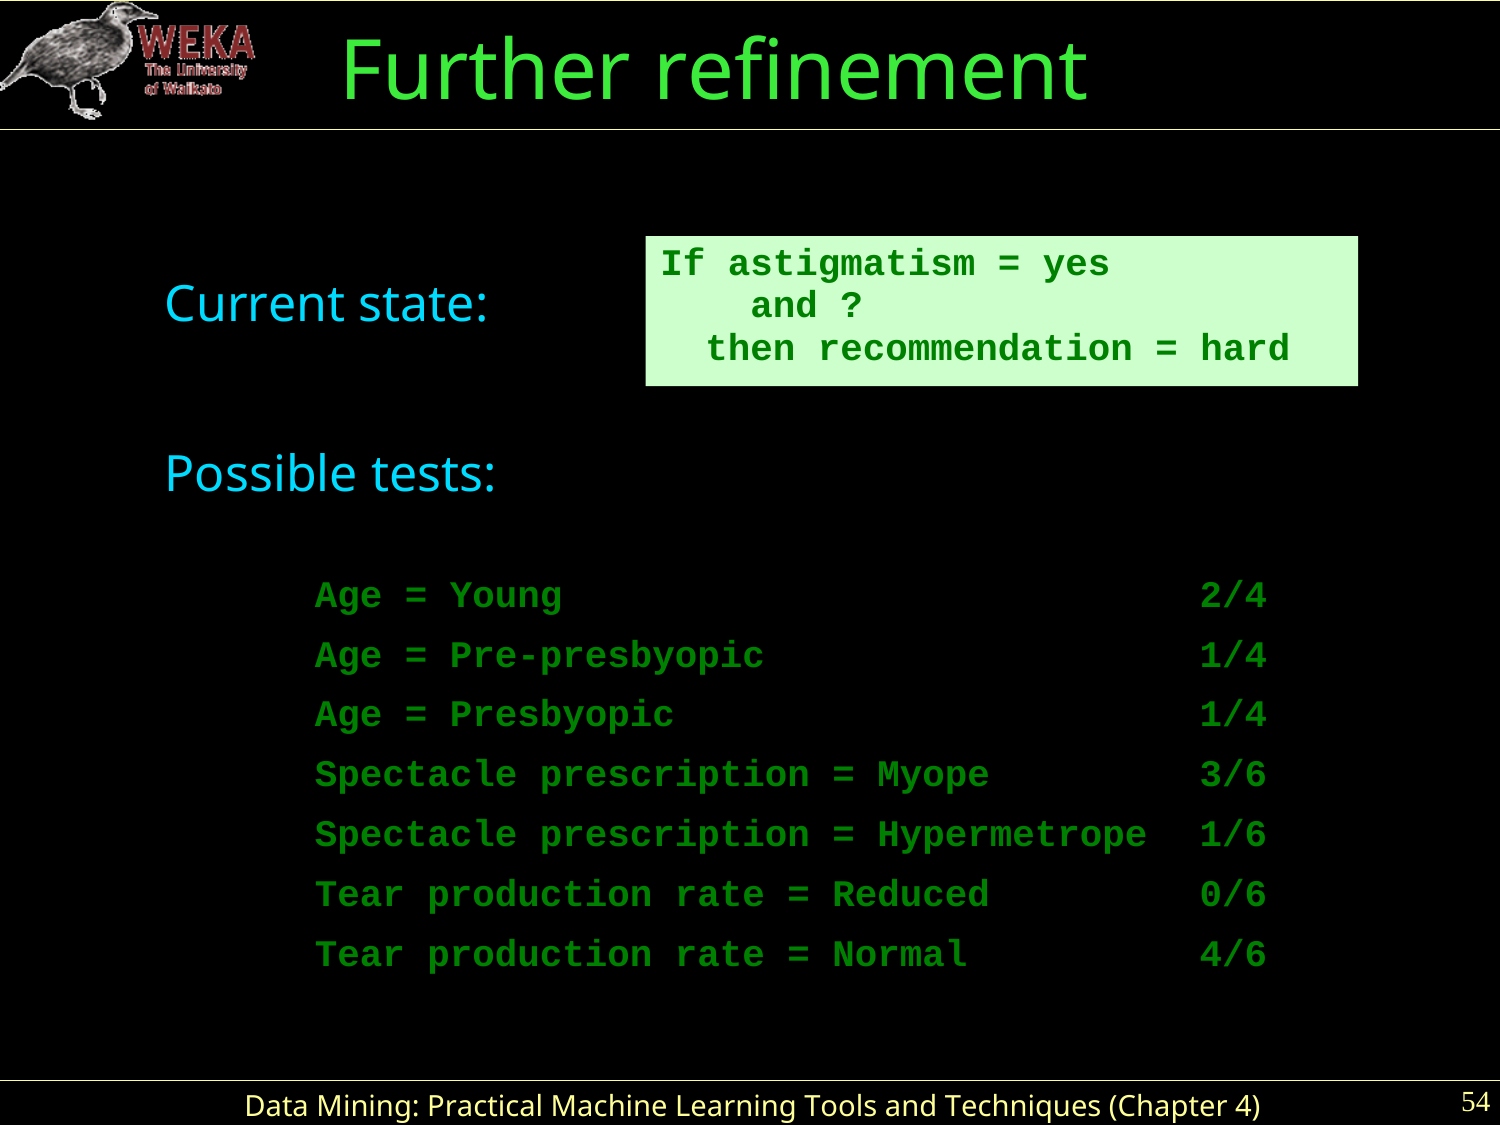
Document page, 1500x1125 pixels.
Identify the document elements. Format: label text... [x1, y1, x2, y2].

text_box Spectacle prescription = Hypermetrope [300, 808, 1185, 868]
text_box 1/4 [1185, 629, 1338, 688]
text_box 4/6 [1185, 928, 1338, 988]
text_box 3/6 [1185, 748, 1338, 808]
text_box 1/6 [1185, 808, 1338, 868]
text_box Age = Pre-presbyopic [300, 629, 1185, 688]
text_box Current state: Possible tests: [149, 260, 1388, 936]
text_box Tear production rate = Reduced [300, 868, 1185, 928]
text_box 2/4 [1185, 568, 1338, 629]
text_box Age = Young [300, 568, 1185, 629]
title Further refinement [324, 0, 1500, 148]
text_box 0/6 [1185, 868, 1338, 928]
text_box If astigmatism = yes and ? then recommendation = hard [645, 236, 1359, 387]
picture [0, 1, 266, 129]
text_box Spectacle prescription = Myope [300, 748, 1185, 808]
text_box 1/4 [1185, 688, 1338, 748]
text_box Tear production rate = Normal [300, 928, 1185, 988]
text_box Age = Presbyopic [300, 688, 1185, 748]
